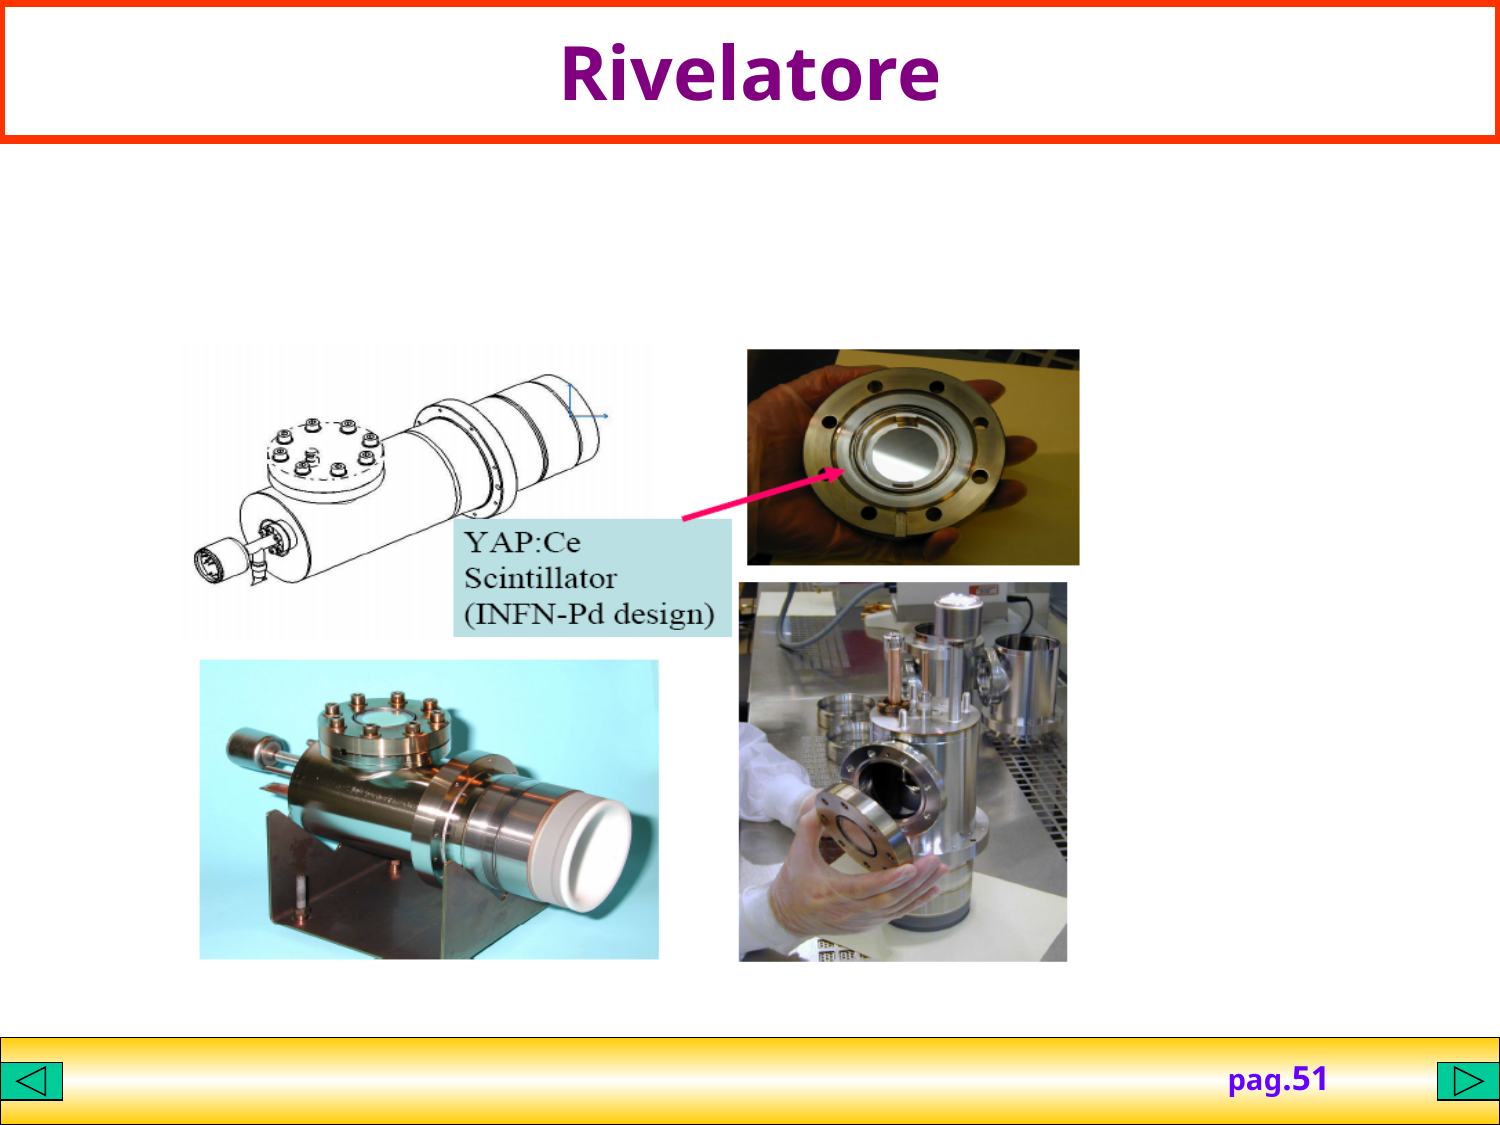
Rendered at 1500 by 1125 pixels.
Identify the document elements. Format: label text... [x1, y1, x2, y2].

title Rivelatore [0, 2, 1500, 140]
picture [135, 304, 1157, 987]
